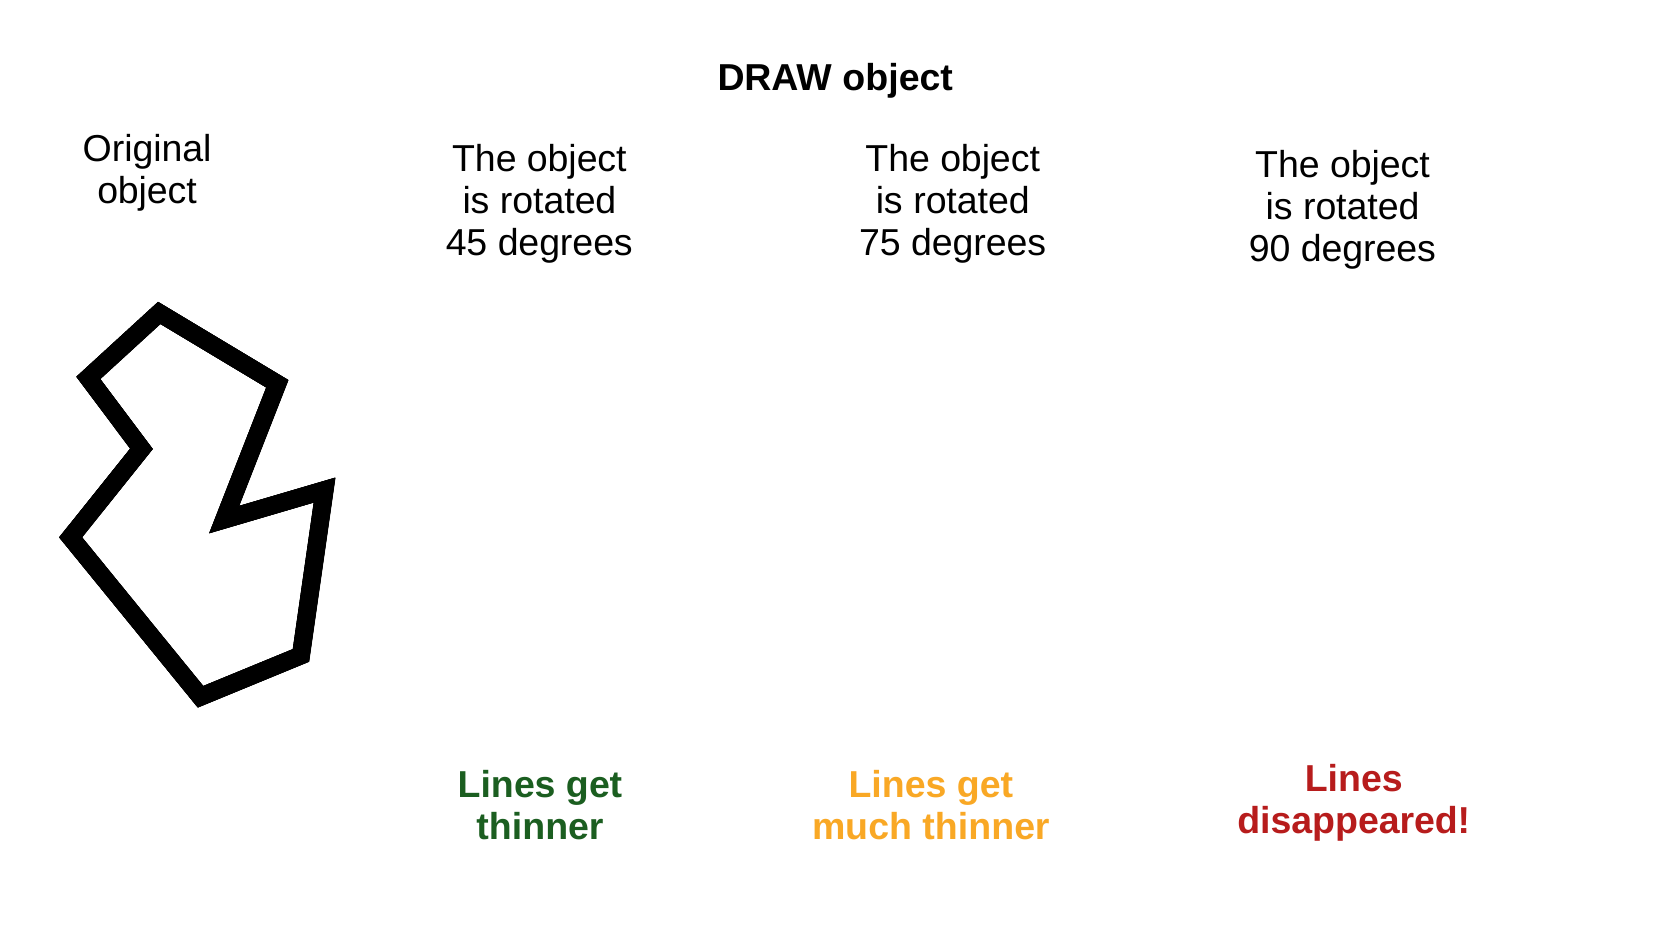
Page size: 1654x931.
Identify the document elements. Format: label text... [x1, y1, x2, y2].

text_box Lines disappeared! [1222, 750, 1489, 857]
text_box Lines get thinner [442, 755, 650, 857]
text_box The object is rotated 90 degrees [1234, 135, 1459, 290]
text_box Lines get much thinner [797, 755, 1069, 863]
text_box The object is rotated 75 degrees [844, 129, 1069, 284]
text_box The object is rotated 45 degrees [431, 129, 656, 284]
text_box Original object [67, 120, 237, 225]
text_box DRAW object [702, 48, 993, 119]
